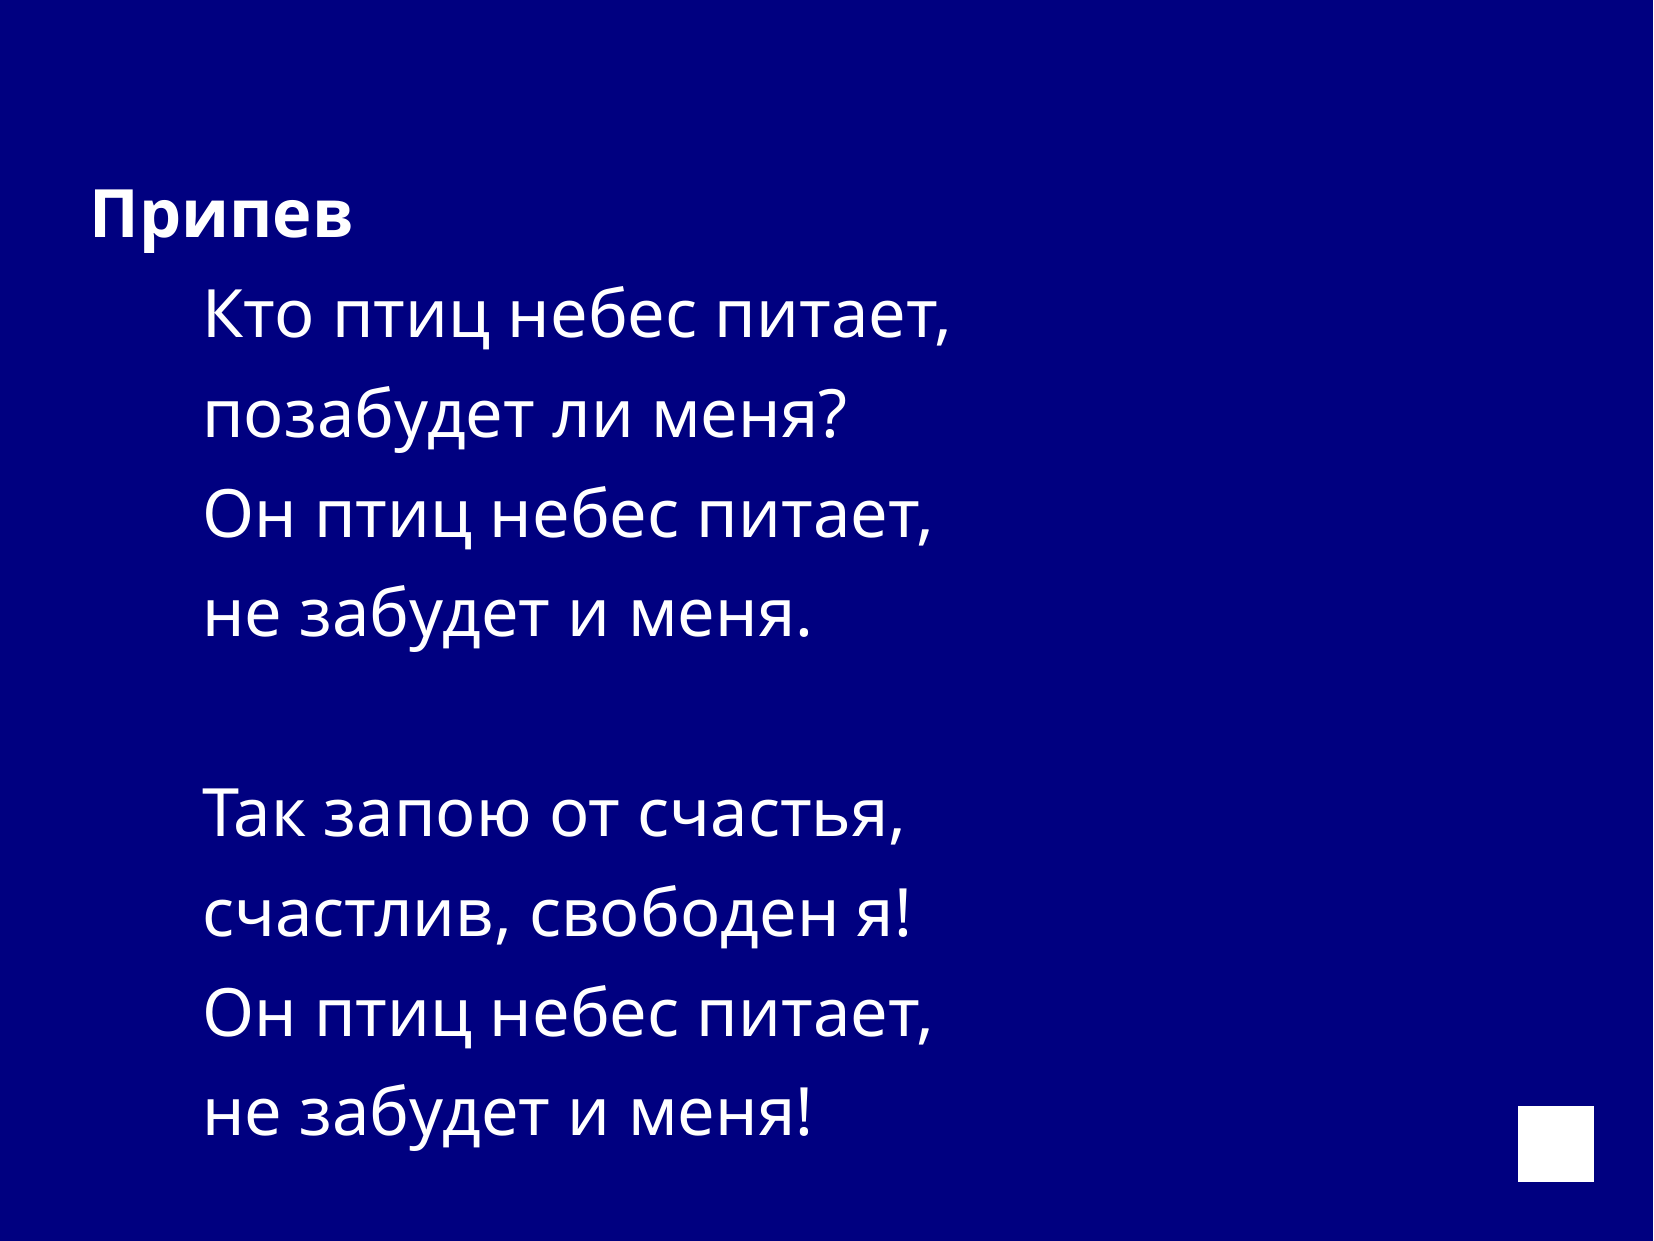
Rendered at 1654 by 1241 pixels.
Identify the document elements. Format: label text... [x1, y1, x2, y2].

text_box Припев Кто птиц небес питает, позабудет ли меня? Он птиц небес питает, не забудет и меня. Так запою от счастья, счастлив, свободен я! Он птиц небес питает, не забудет и меня! [75, 150, 1576, 1163]
text_box [1518, 1106, 1594, 1182]
